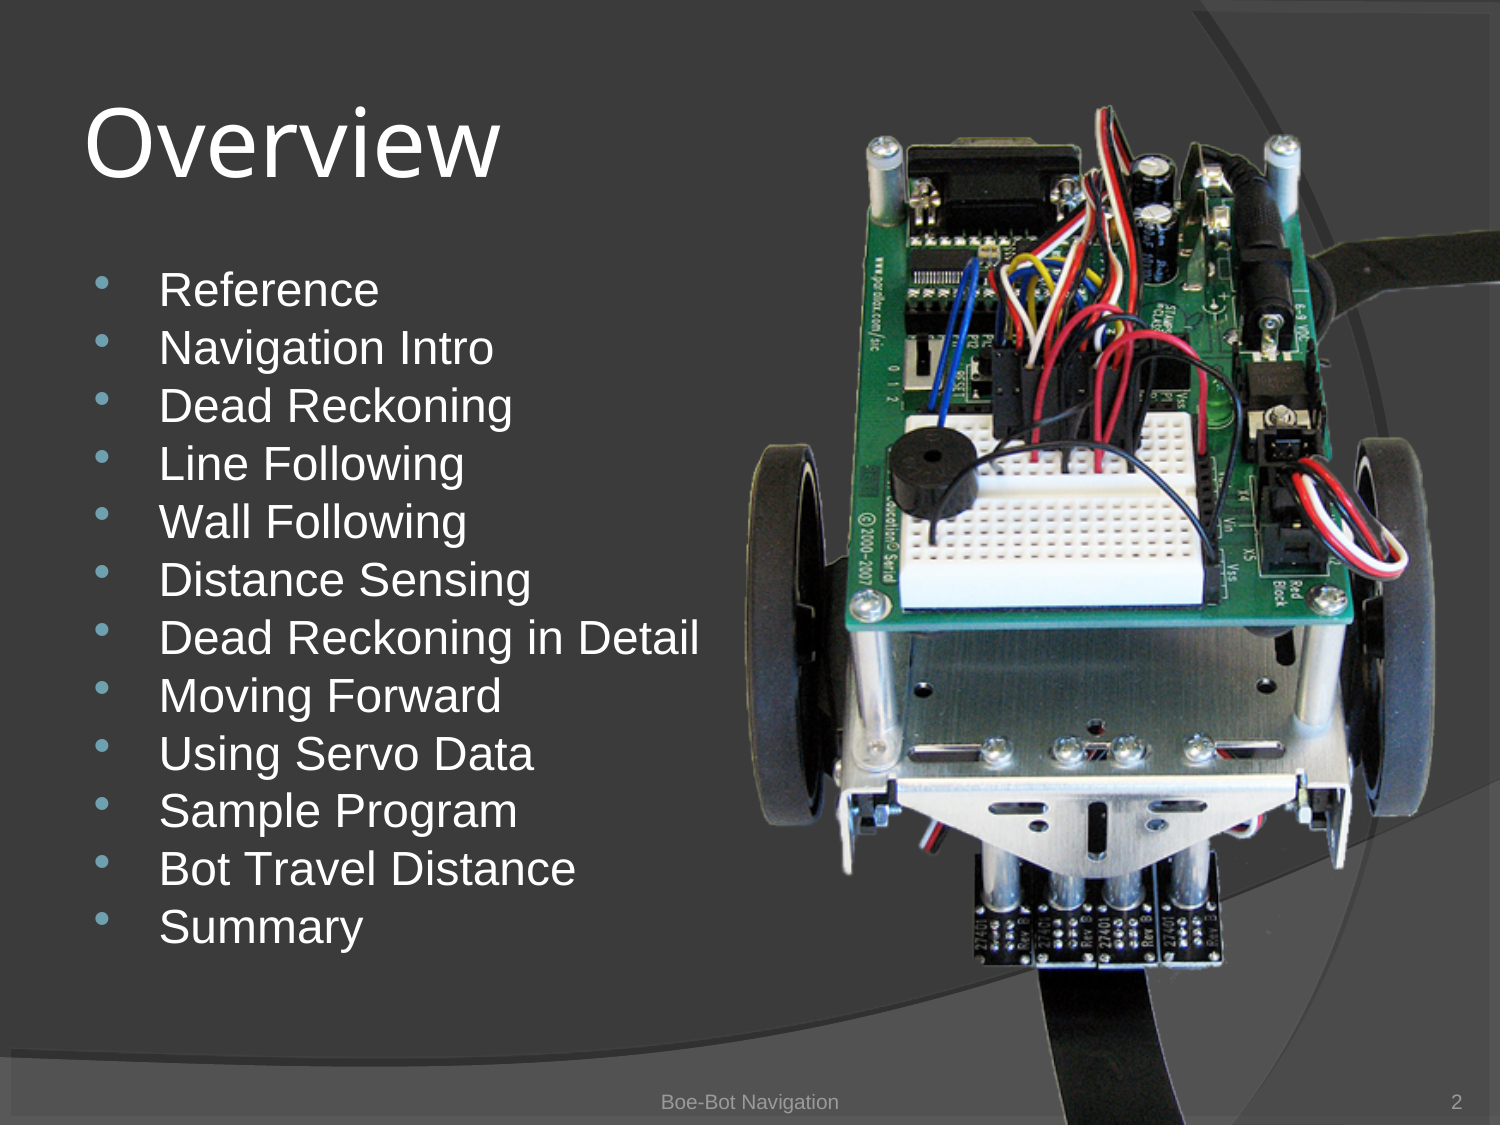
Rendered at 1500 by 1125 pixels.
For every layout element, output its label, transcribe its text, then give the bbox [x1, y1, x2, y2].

title Overview [74, 45, 1300, 233]
text_box Boe-Bot Navigation [512, 1053, 735, 1114]
picture [735, 97, 1500, 1125]
list Reference Navigation Intro Dead Reckoning Line Following Wall Following Distance Sensing Dead Reckoning in Detail Moving Forward Using Servo Data Sample Program Bot Travel Distance Summary [74, 262, 735, 1006]
